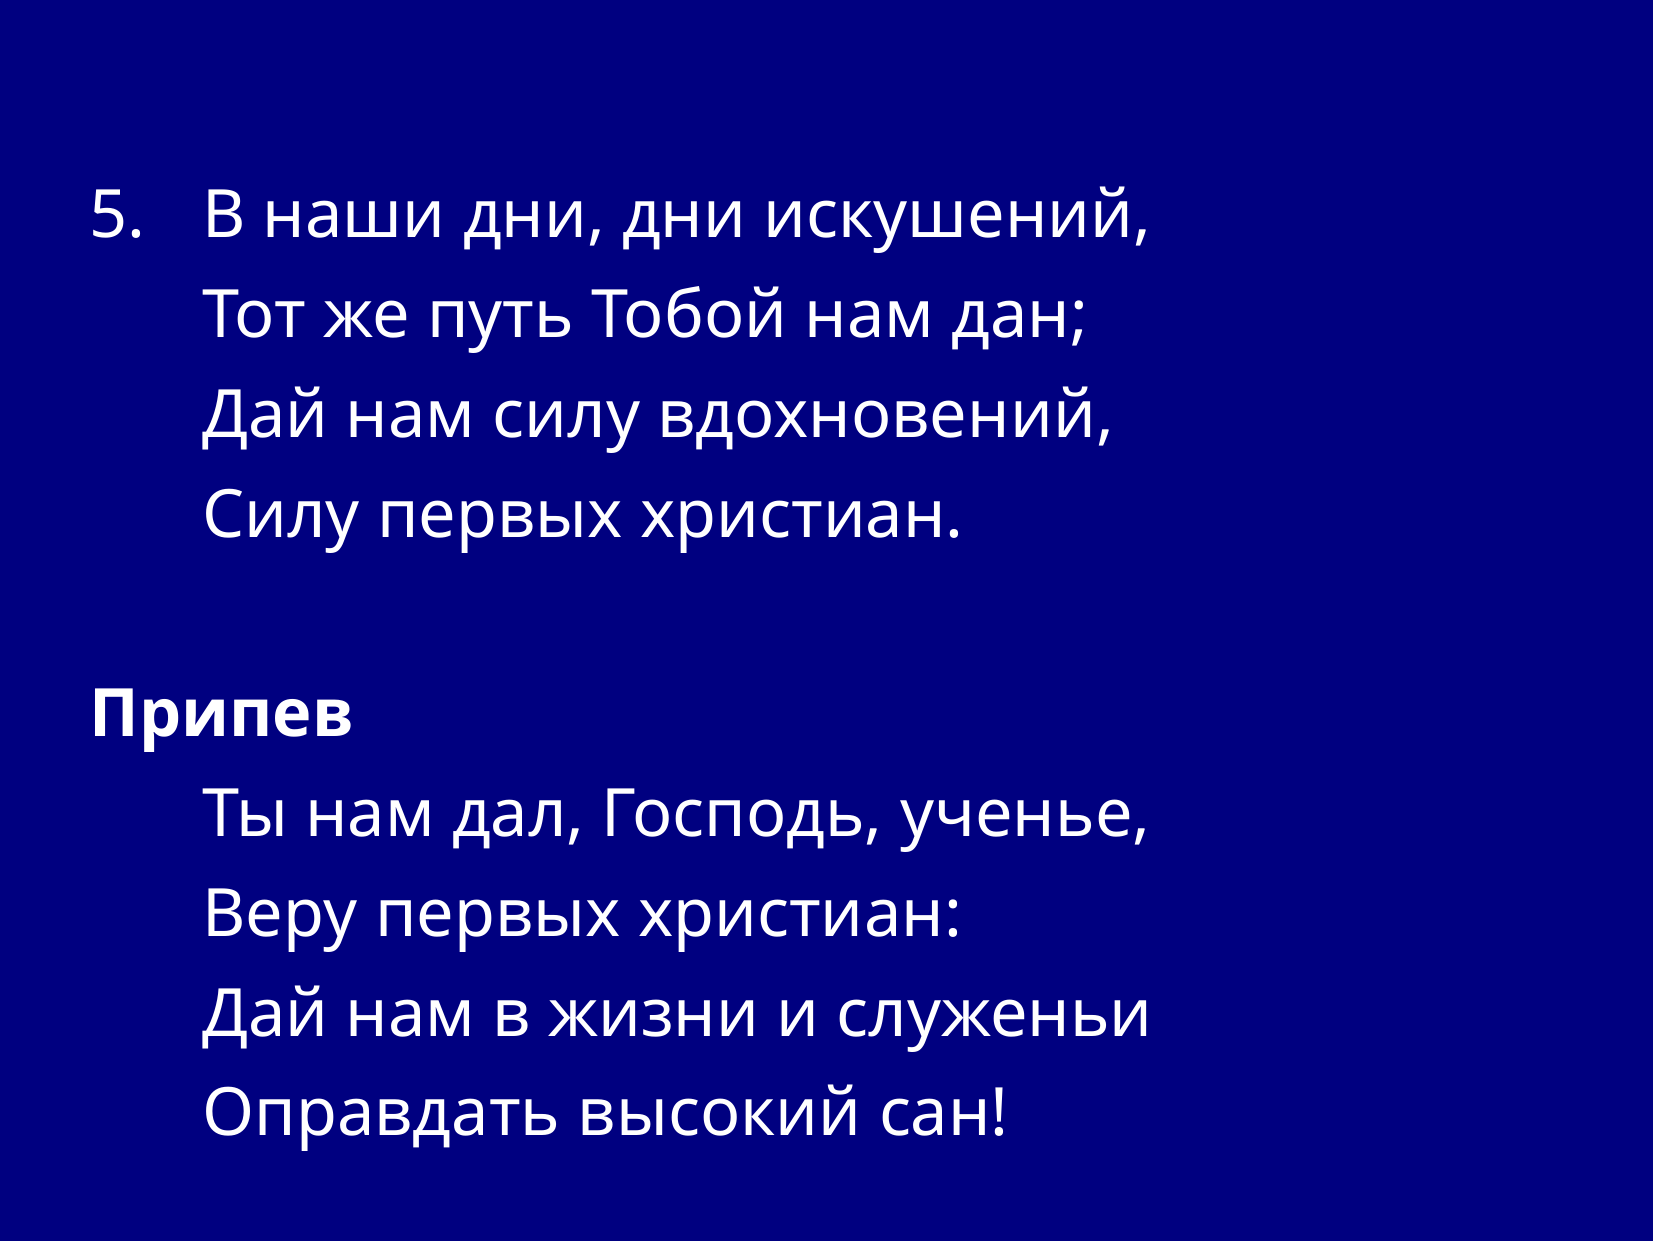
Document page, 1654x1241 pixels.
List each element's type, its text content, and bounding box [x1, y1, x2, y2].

text_box 5. В наши дни, дни искушений, Тот же путь Тобой нам дан; Дай нам силу вдохновений, Силу первых христиан. Припев Ты нам дал, Господь, ученье, Веру первых христиан: Дай нам в жизни и служеньи Оправдать высокий сан! [75, 150, 1576, 1163]
